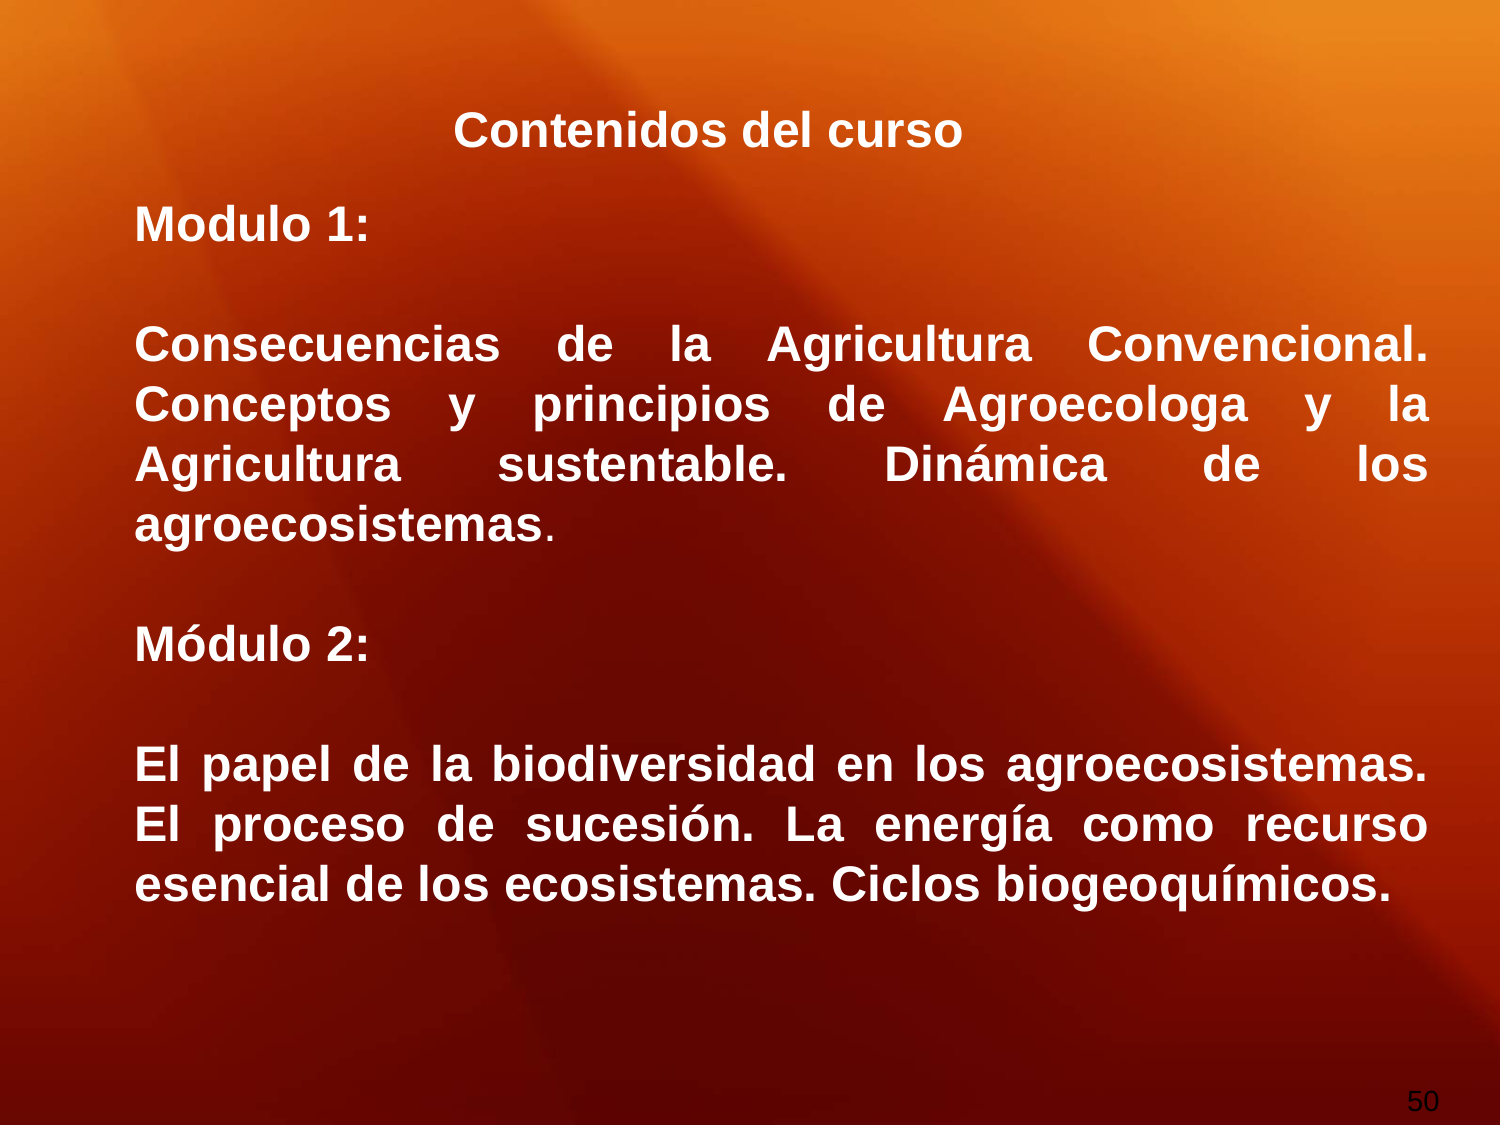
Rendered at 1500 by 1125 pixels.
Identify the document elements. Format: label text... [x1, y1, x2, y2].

text_box Contenidos del curso [348, 89, 1069, 165]
picture [0, 0, 1500, 1125]
text_box Modulo 1: Consecuencias de la Agricultura Convencional. Conceptos y principios de Agroe­cologa y la Agricultura sustentable. Dinámica de los agroecosistemas. Módulo 2: El papel de la biodiversidad en los agroecosistemas. El proceso de sucesión. La energía como recurso esencial de los ecosistemas. Ciclos biogeoquímicos. [120, 183, 1445, 979]
text_box <número> [1104, 1046, 1455, 1125]
